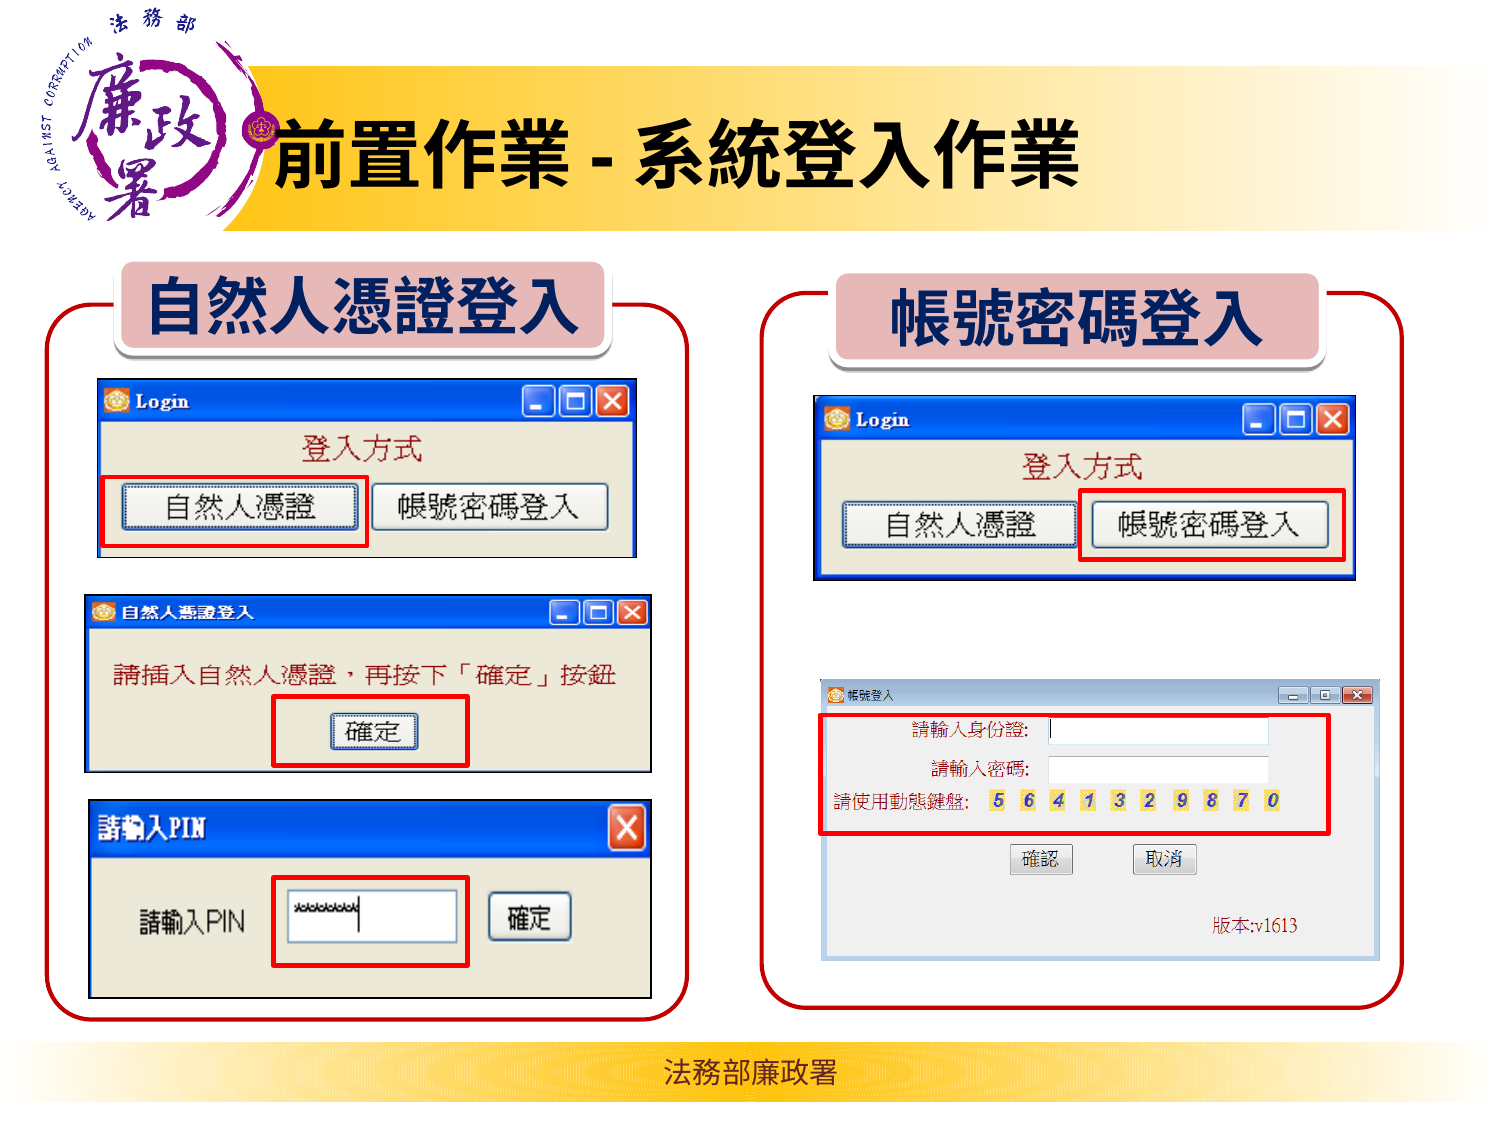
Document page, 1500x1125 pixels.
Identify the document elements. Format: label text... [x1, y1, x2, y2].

title 前置作業-系統登入作業 [257, 70, 1426, 235]
picture [98, 379, 636, 557]
picture [90, 800, 650, 998]
text_box [46, 304, 687, 1020]
text_box 法務部廉政署 [513, 1046, 989, 1107]
text_box 帳號密碼登入 [832, 269, 1323, 364]
text_box 自然人憑證登入 [117, 257, 609, 352]
text_box [761, 292, 1402, 1008]
picture [814, 396, 1355, 580]
picture [85, 595, 651, 772]
